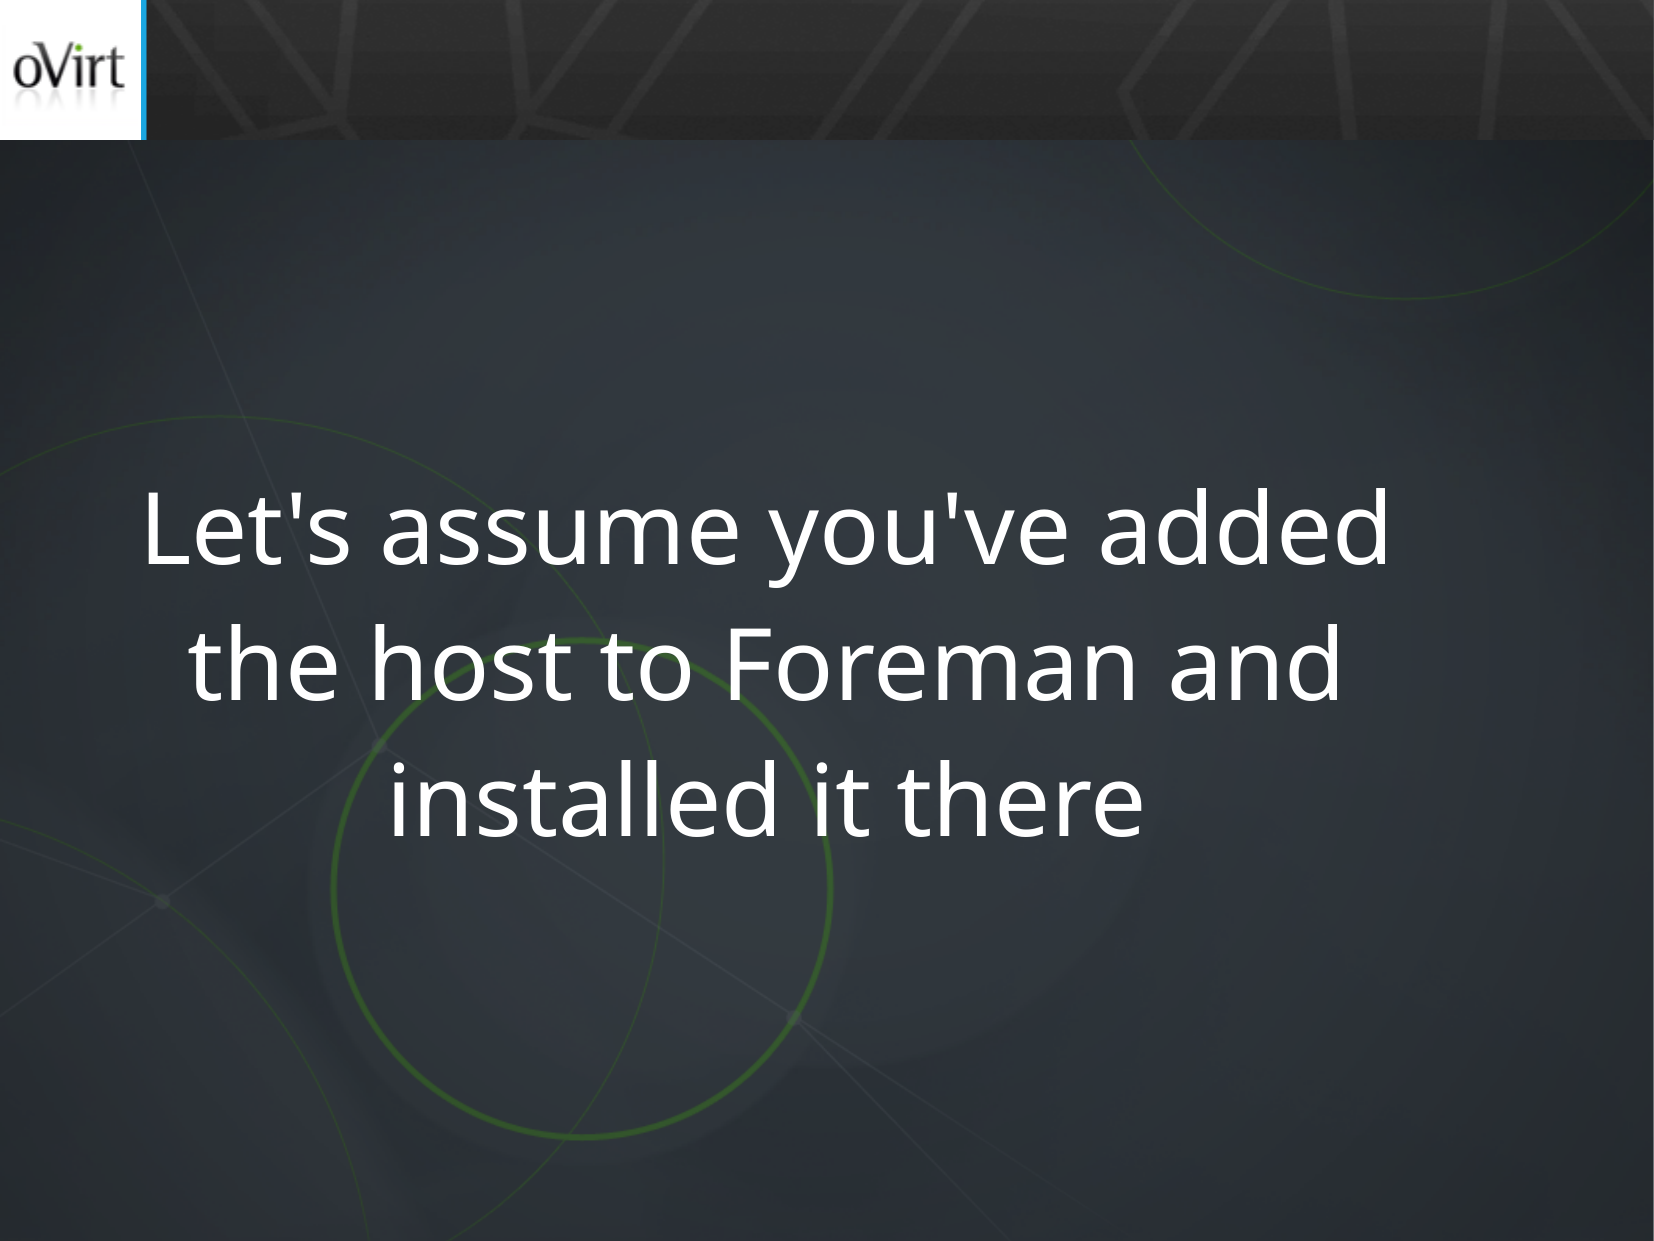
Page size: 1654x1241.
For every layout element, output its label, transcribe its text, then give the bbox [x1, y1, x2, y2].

picture [0, 0, 1654, 1241]
text_box Let's assume you've added the host to Foreman and installed it there [124, 450, 1561, 765]
